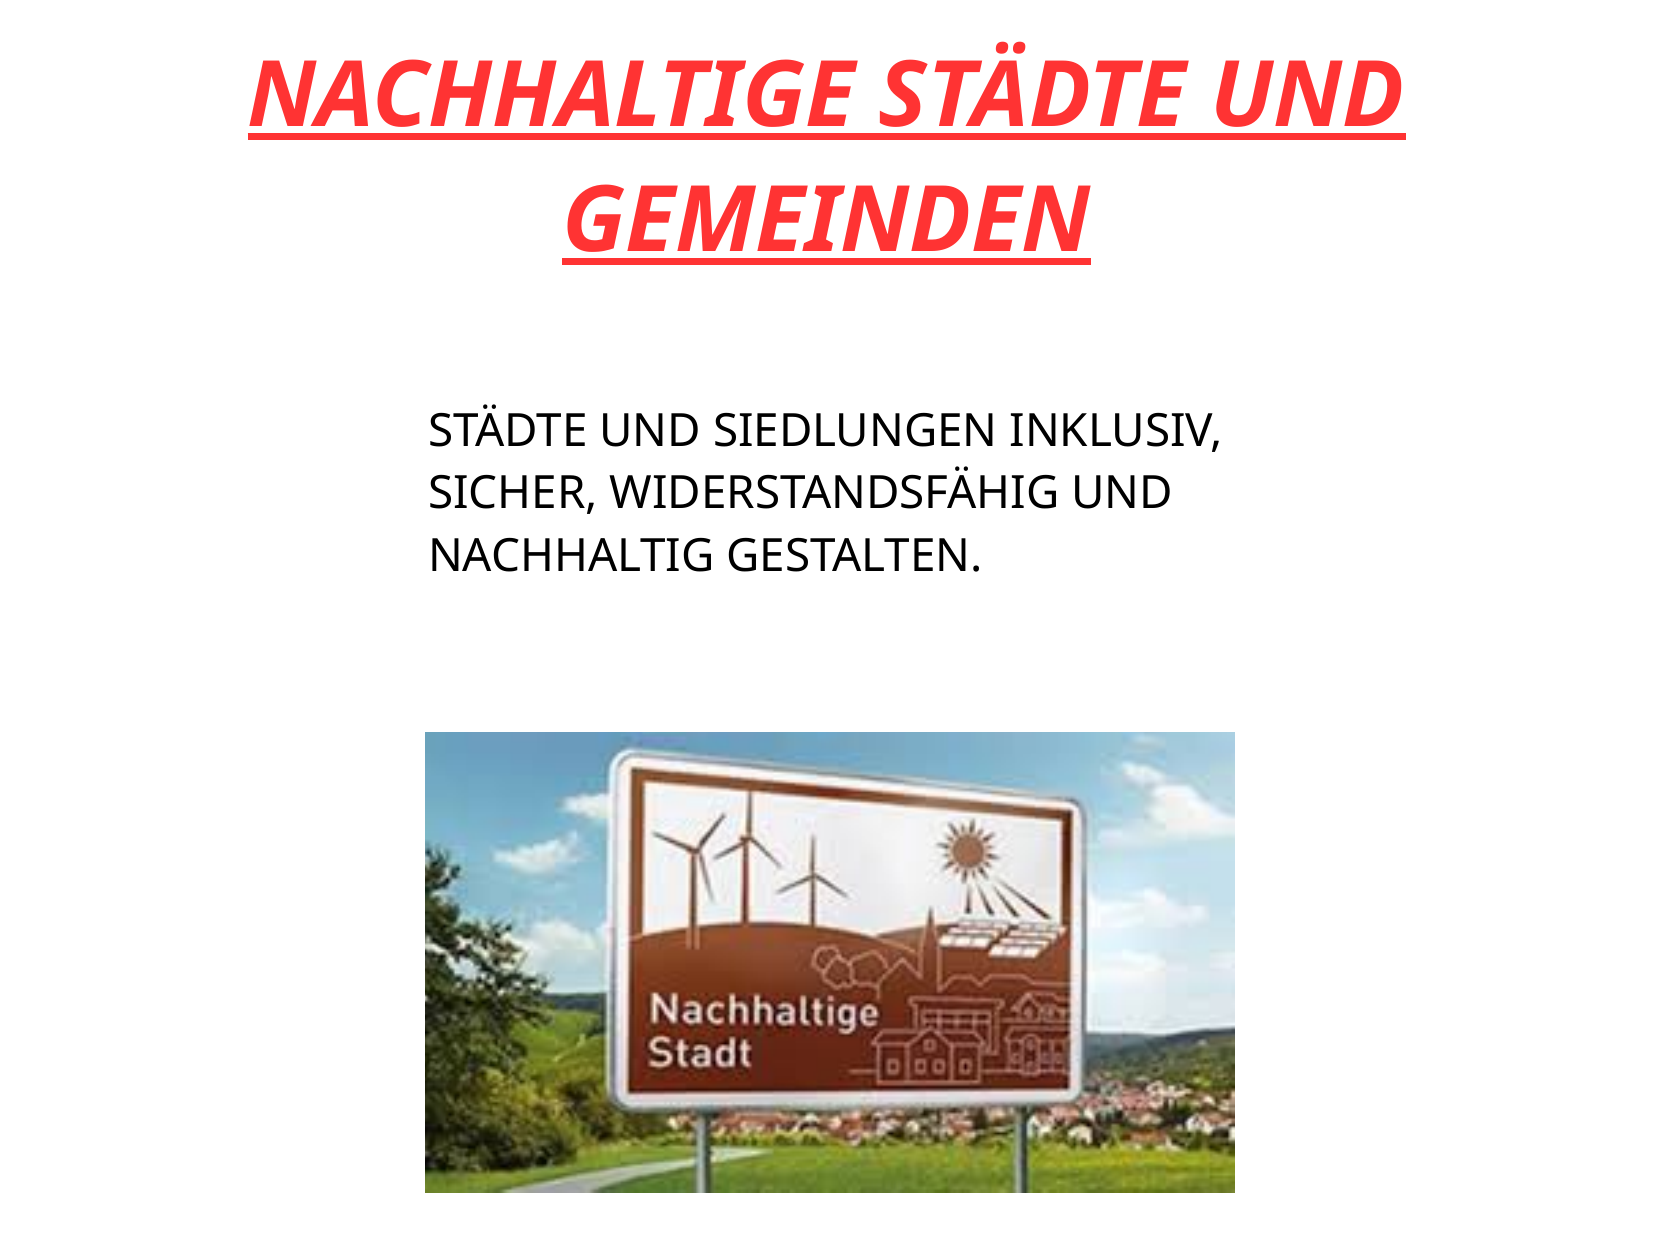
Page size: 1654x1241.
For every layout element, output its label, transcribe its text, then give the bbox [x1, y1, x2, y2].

picture [425, 732, 1235, 1193]
title NACHHALTIGE STÄDTE UND GEMEINDEN [82, 5, 1571, 301]
text_box STÄDTE UND SIEDLUNGEN INKLUSIV, SICHER, WIDERSTANDSFÄHIG UND NACHHALTIG GESTALTEN. [413, 389, 1335, 657]
